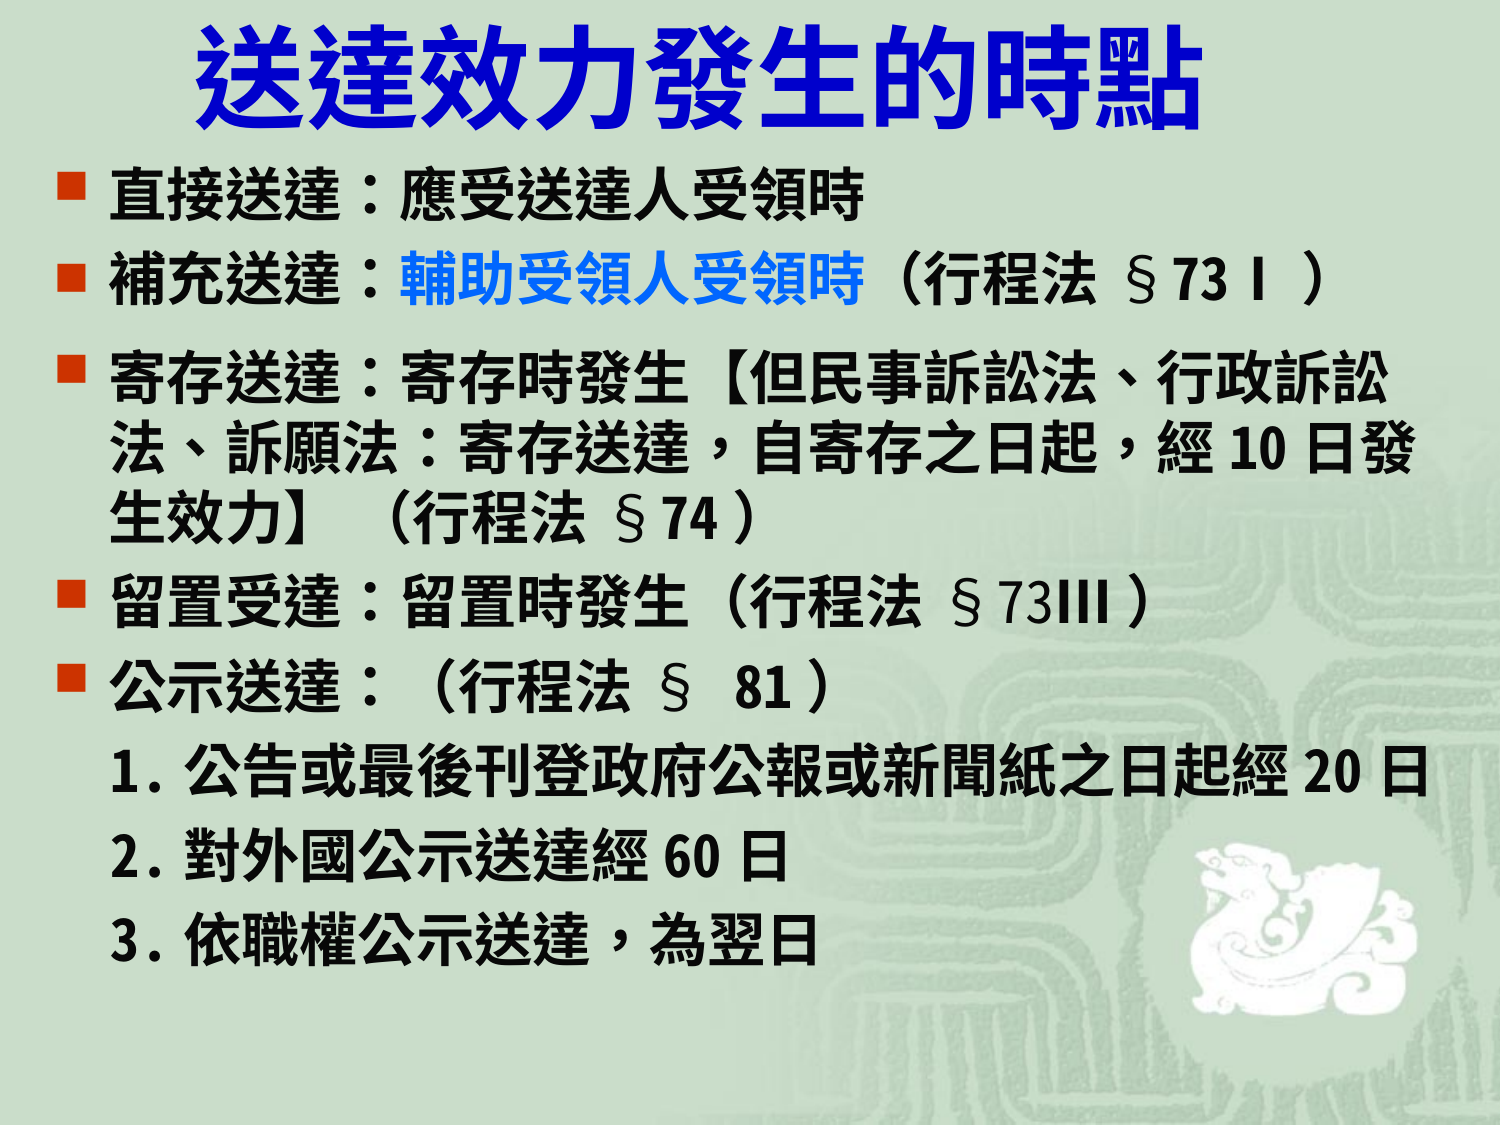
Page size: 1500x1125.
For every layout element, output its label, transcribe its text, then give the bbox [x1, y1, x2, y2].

title 送達效力發生的時點 [62, 0, 1338, 149]
list 直接送達：應受送達人受領時 補充送達：輔助受領人受領時（行程法§73Ⅰ） 寄存送達：寄存時發生【但民事訴訟法、行政訴訟法、訴願法：寄存送達，自寄存之日起，經10日發生效力】 （行程法§74） 留置受達：留置時發生（行程法§73Ⅲ） 公示送達：（行程法§ 81） 1.公告或最後刊登政府公報或新聞紙之日起經20日 2.對外國公示送達經60日 3.依職權公示送達，為翌日 [37, 149, 1463, 1063]
picture [0, 0, 1500, 1125]
